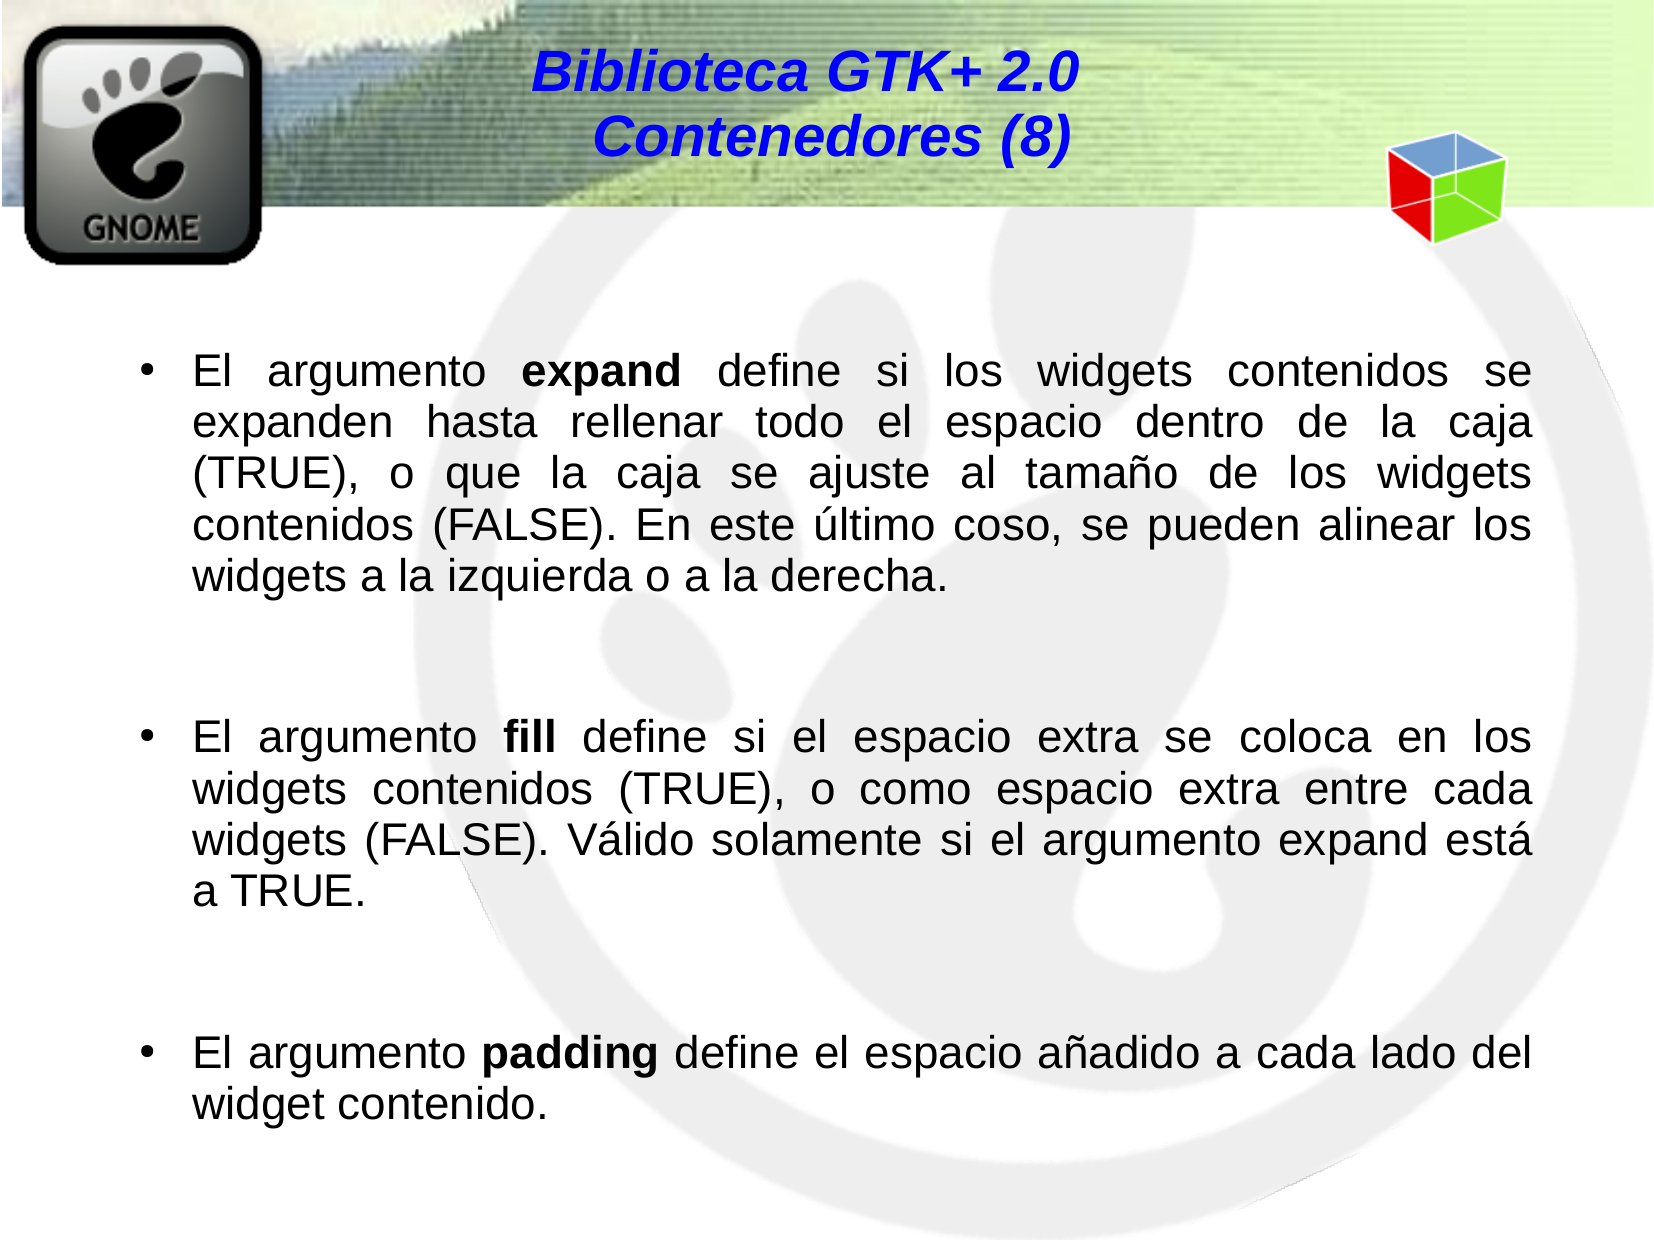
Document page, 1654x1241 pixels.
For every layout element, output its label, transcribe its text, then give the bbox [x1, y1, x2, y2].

picture [2, 0, 1654, 1240]
title Biblioteca GTK+ 2.0 Contenedores (8) [236, 0, 1359, 208]
list El argumento expand define si los widgets contenidos se expanden hasta rellenar todo el espacio dentro de la caja (TRUE), o que la caja se ajuste al tamaño de los widgets contenidos (FALSE). En este último coso, se pueden alinear los widgets a la izquierda o a la derecha. El argumento fill define si el espacio extra se coloca en los widgets contenidos (TRUE), o como espacio extra entre cada widgets (FALSE). Válido solamente si el argumento expand está a TRUE. El argumento padding define el espacio añadido a cada lado del widget contenido. [121, 344, 1534, 1130]
